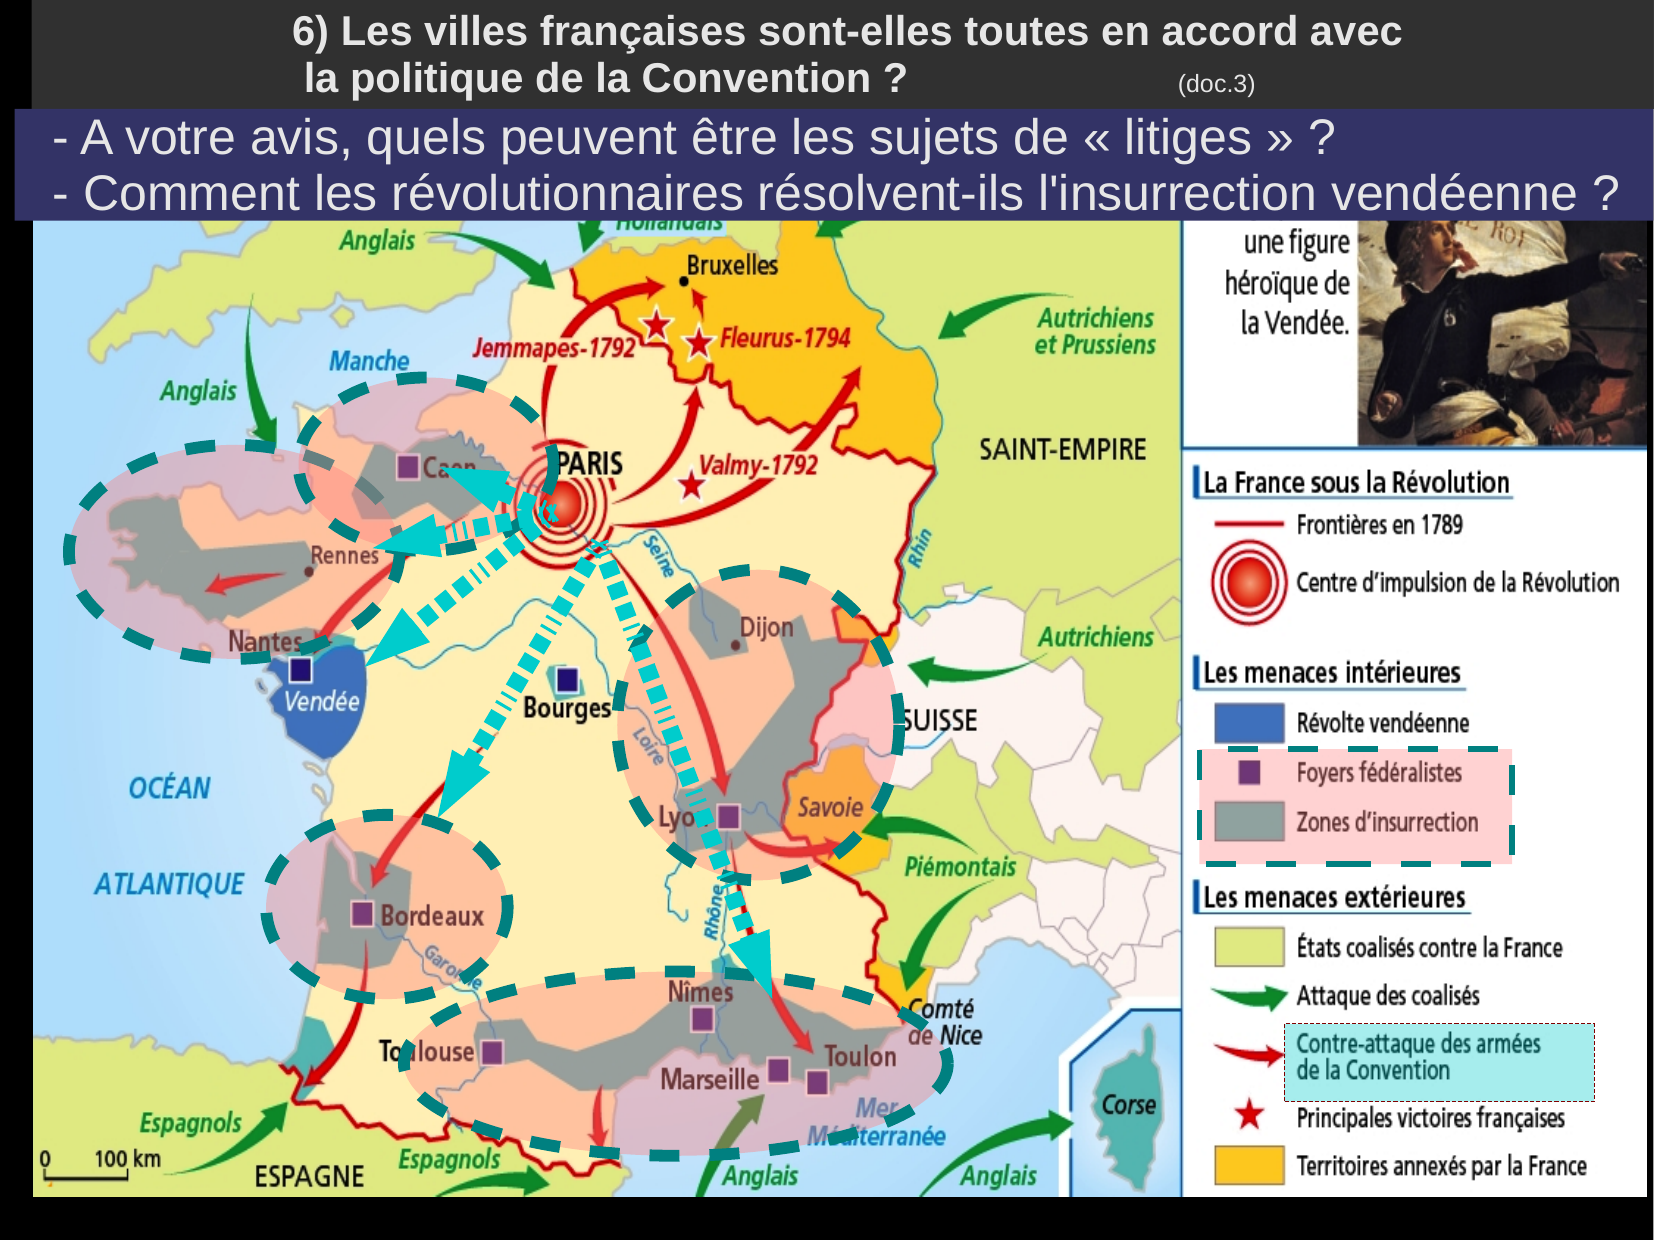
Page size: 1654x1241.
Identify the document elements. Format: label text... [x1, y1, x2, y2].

text_box [1199, 749, 1513, 865]
text_box [403, 971, 948, 1156]
text_box [1284, 1023, 1595, 1102]
text_box - A votre avis, quels peuvent être les sujets de « litiges » ? - Comment les révolutionnaires résolvent-ils l'insurrection vendéenne ? [14, 108, 1654, 221]
text_box [617, 569, 900, 881]
text_box [68, 377, 554, 659]
text_box [266, 814, 508, 1000]
text_box 6) Les villes françaises sont-elles toutes en accord avec la politique de la Convention ? (doc.3) [31, 0, 1654, 108]
picture [33, 221, 1647, 1197]
